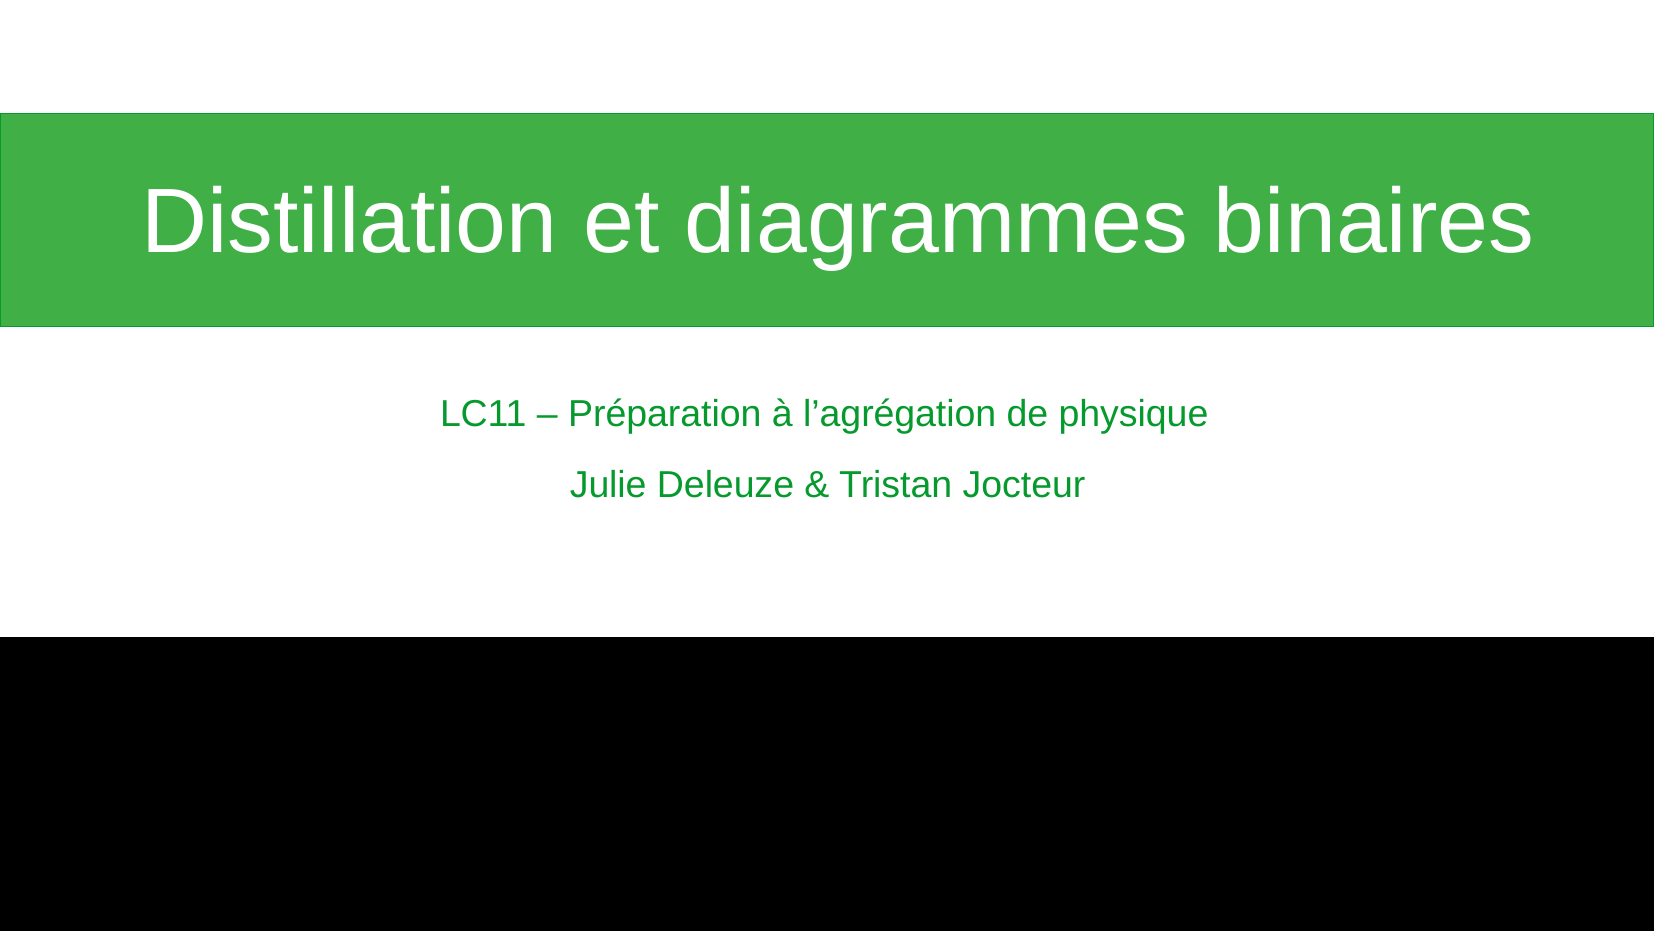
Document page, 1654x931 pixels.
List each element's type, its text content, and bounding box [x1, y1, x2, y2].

text_box LC11 – Préparation à l’agrégation de physique [425, 385, 1229, 485]
text_box [0, 637, 1654, 931]
title Distillation et diagrammes binaires [94, 143, 1583, 299]
text_box [0, 113, 1654, 327]
text_box Julie Deleuze & Tristan Jocteur [555, 456, 1111, 556]
